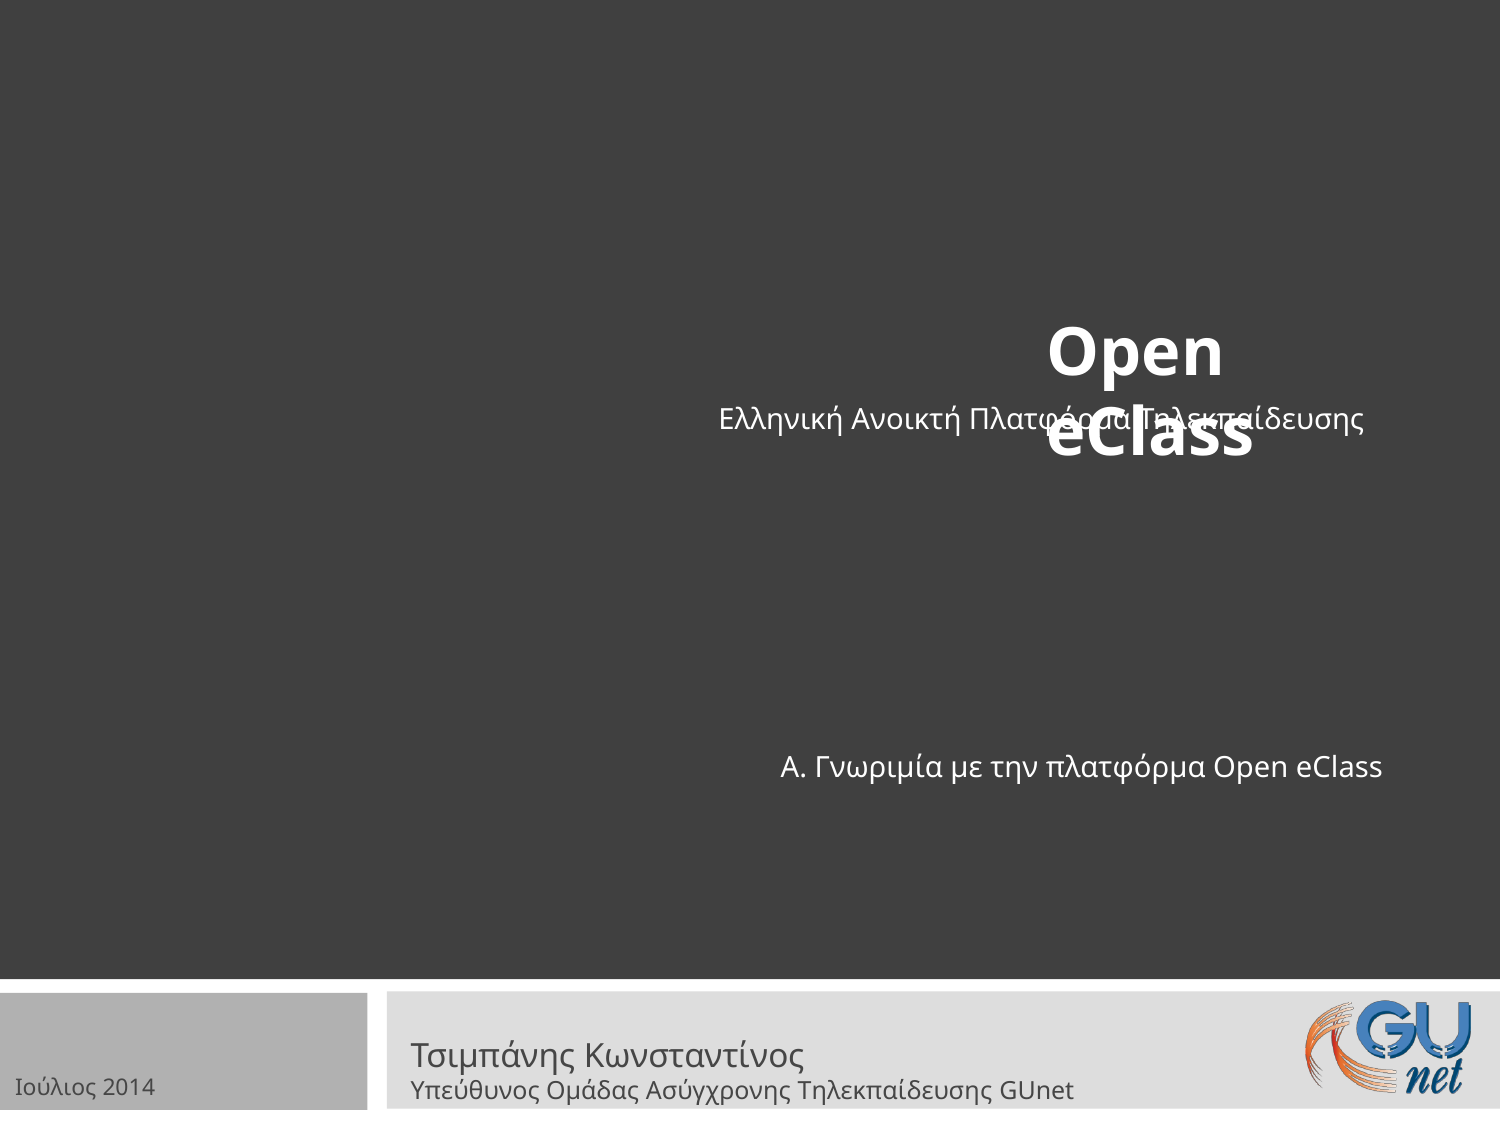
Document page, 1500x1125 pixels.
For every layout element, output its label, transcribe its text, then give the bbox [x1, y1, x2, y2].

text_box Open eClass [1044, 308, 1399, 376]
text_box Ελληνική Ανοικτή Πλατφόρμα Τηλεκπαίδευσης [716, 400, 1399, 431]
text_box Ιούλιος 2014 [12, 1072, 167, 1100]
text_box Α. Γνωριμία με την πλατφόρμα Open eClass [778, 748, 1423, 783]
text_box Τσιμπάνης Κωνσταντίνος Υπεύθυνος Ομάδας Ασύγχρονης Τηλεκπαίδευσης GUnet [408, 1034, 1109, 1103]
text_box [0, 0, 1500, 1125]
